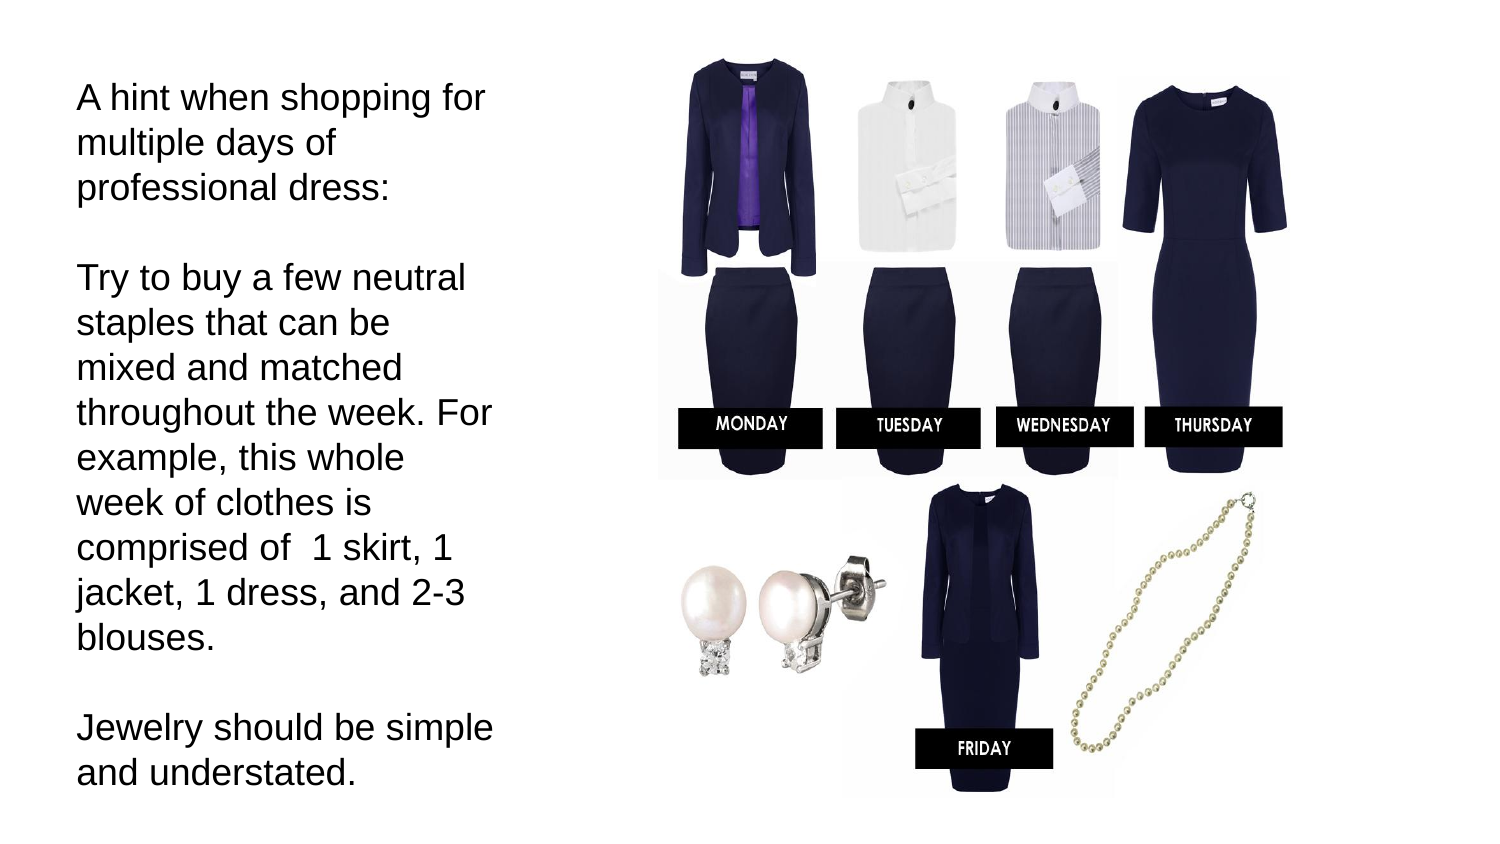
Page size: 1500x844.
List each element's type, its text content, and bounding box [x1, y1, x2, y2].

text_box A hint when shopping for multiple days of professional dress: Try to buy a few neutral staples that can be mixed and matched throughout the week. For example, this whole week of clothes is comprised of 1 skirt, 1 jacket, 1 dress, and 2-3 blouses. Jewelry should be simple and understated. [61, 57, 513, 817]
picture [453, 24, 1500, 820]
